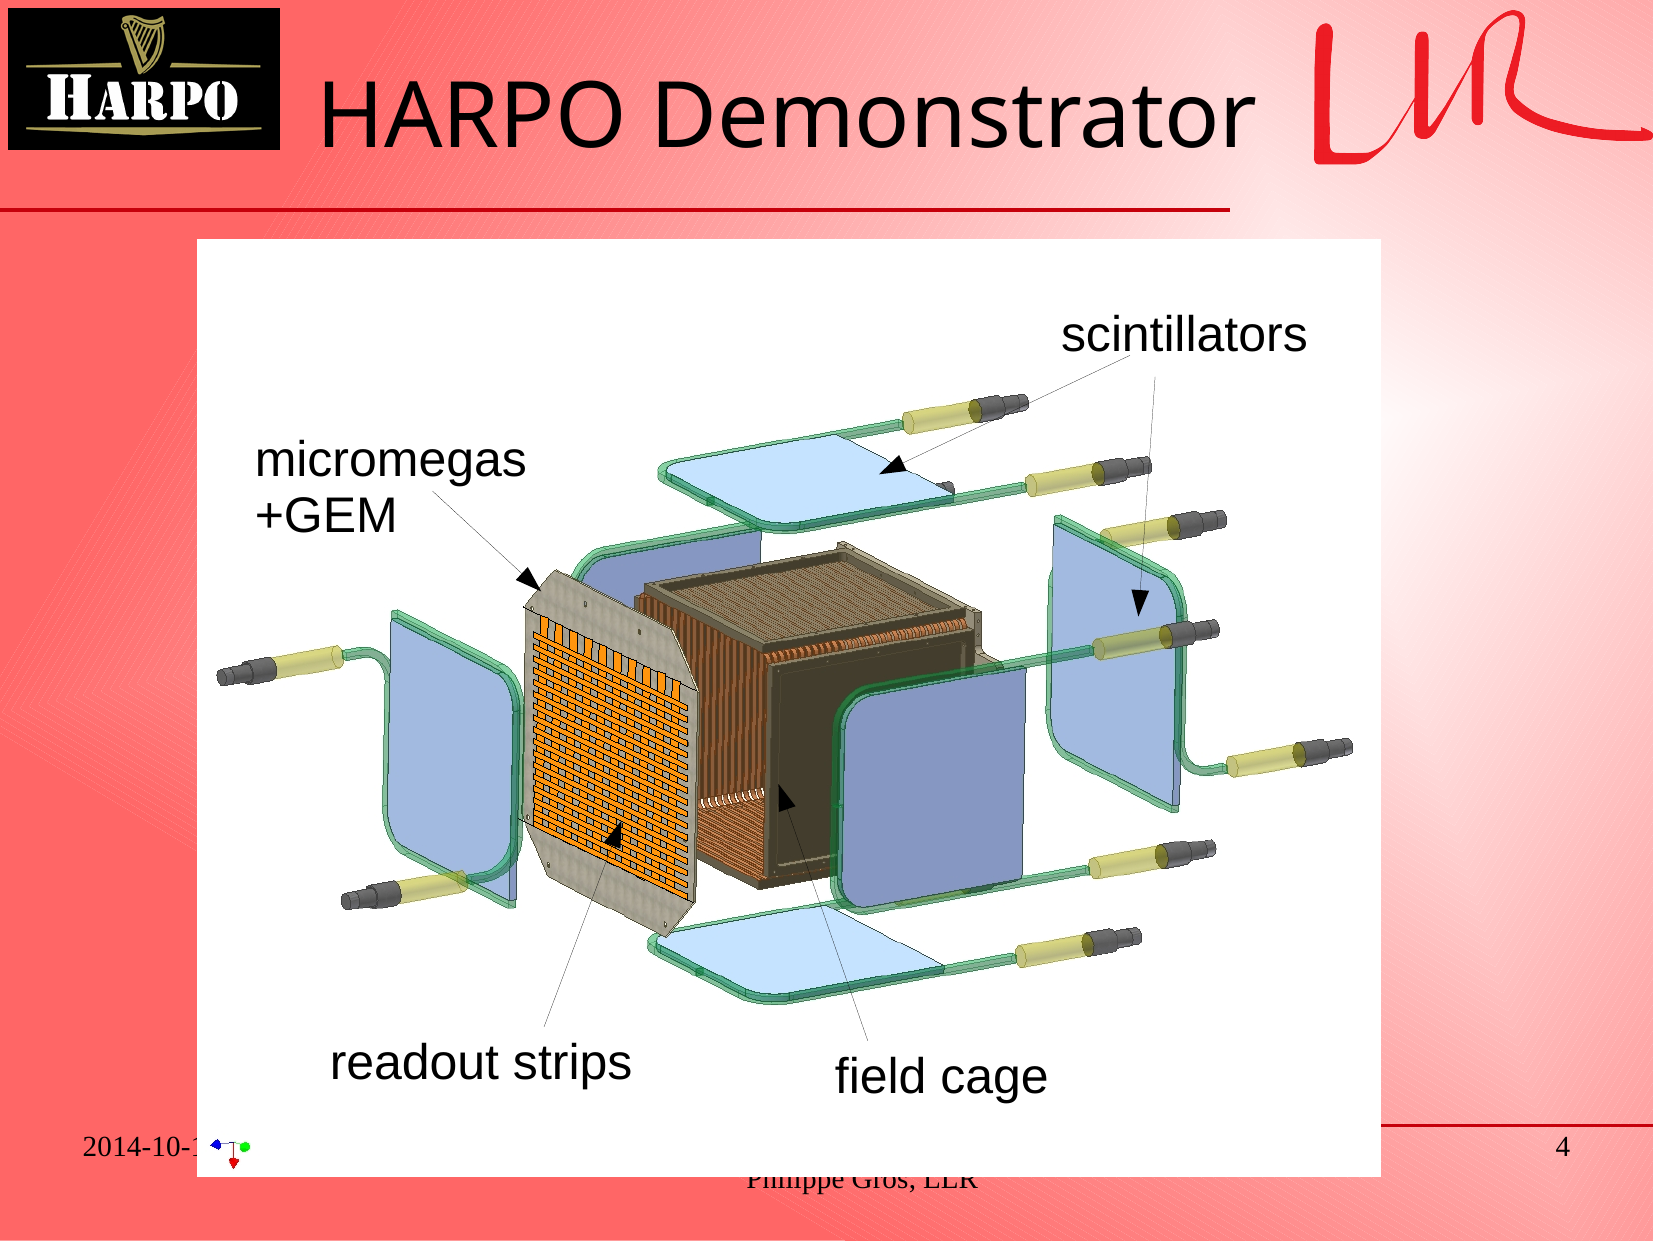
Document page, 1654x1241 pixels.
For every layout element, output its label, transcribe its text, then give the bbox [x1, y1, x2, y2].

text_box micromegas +GEM [240, 424, 561, 552]
picture [8, 8, 280, 150]
text_box scintillators [1046, 298, 1381, 370]
picture [197, 239, 1381, 1177]
title HARPO Demonstrator [285, 15, 1291, 211]
picture [1314, 10, 1653, 165]
text_box field cage [820, 1040, 1259, 1112]
text_box [533, 615, 688, 900]
text_box readout strips [315, 1026, 723, 1098]
